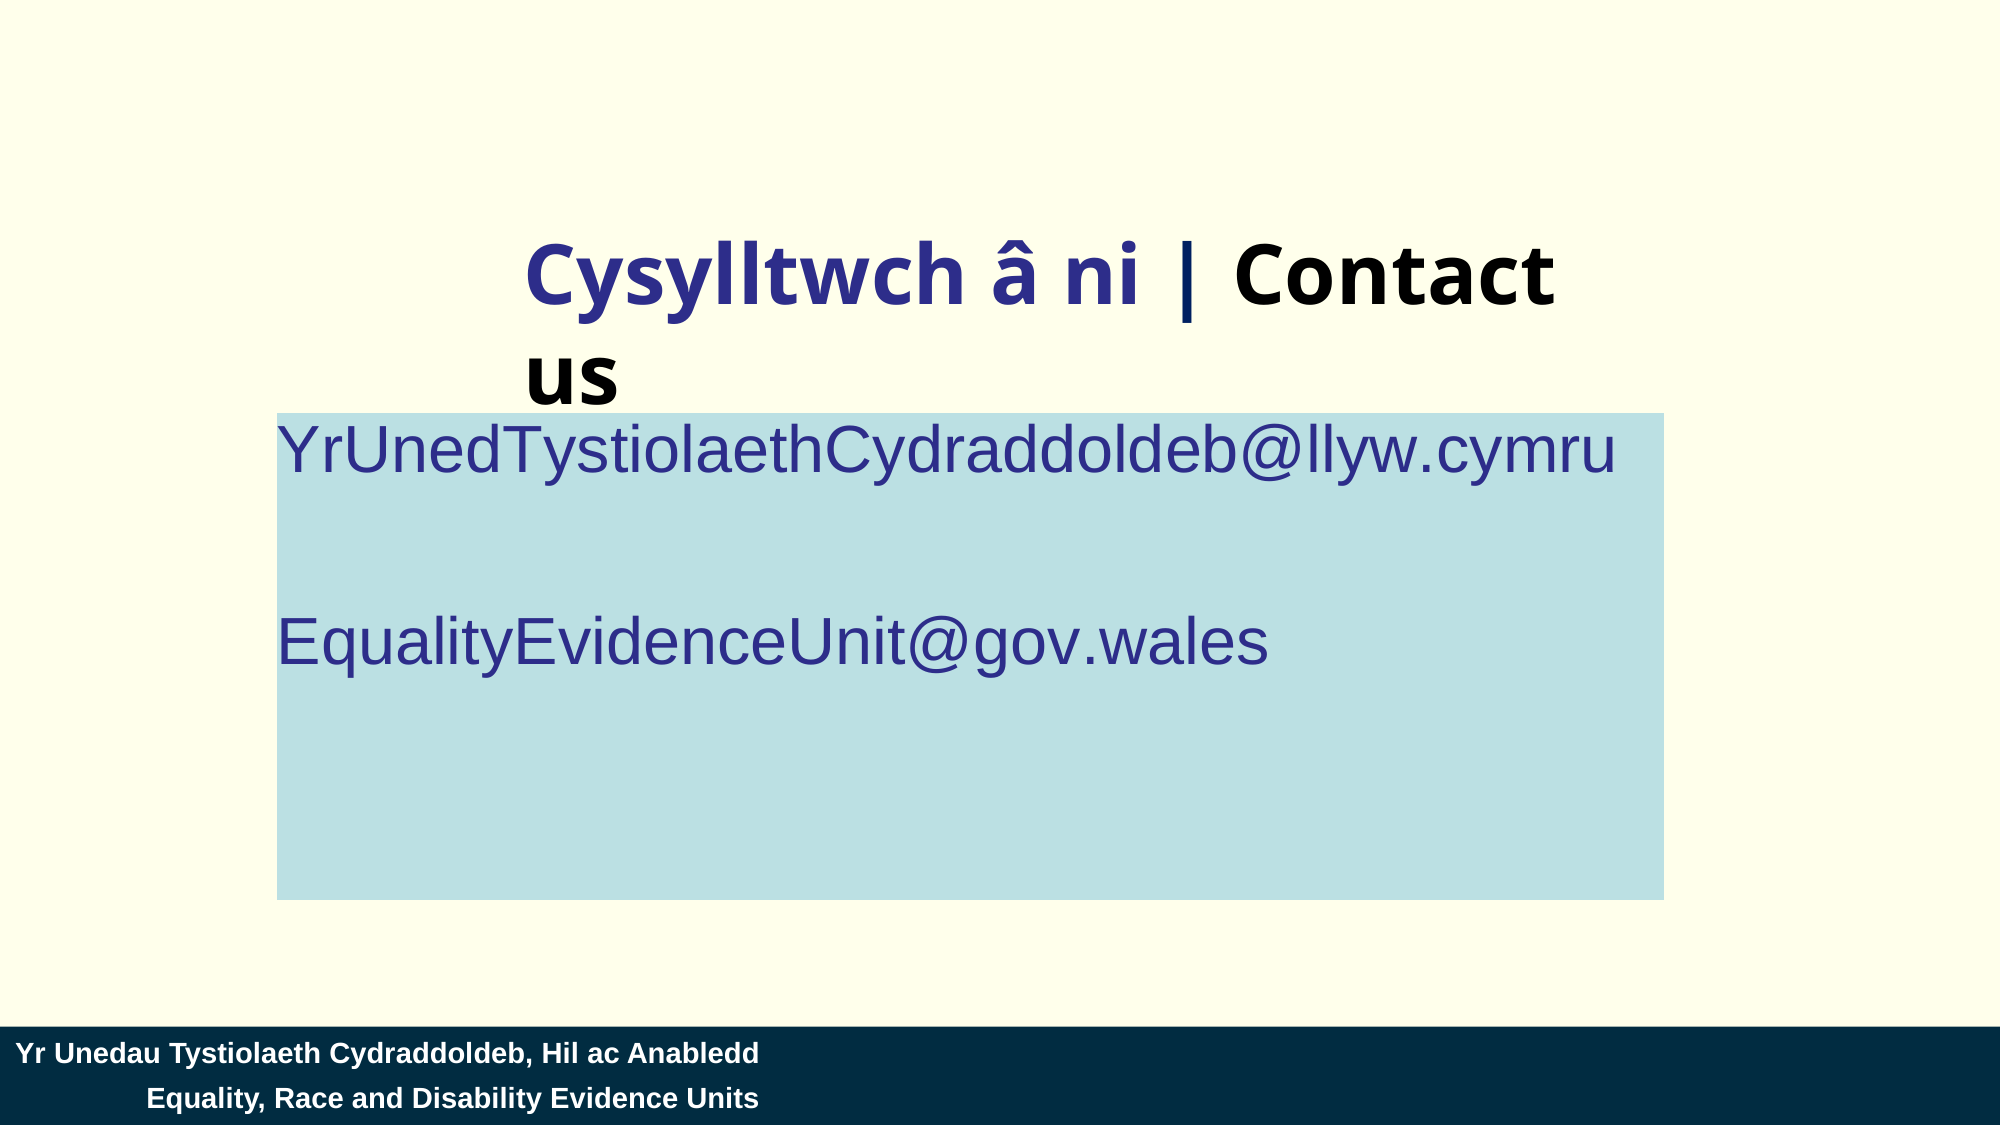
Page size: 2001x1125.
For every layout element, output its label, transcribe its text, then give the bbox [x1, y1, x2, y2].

text_box Cysylltwch â ni | Contact us [358, 213, 1599, 434]
text_box Yr Unedau Tystiolaeth Cydraddoldeb, Hil ac Anabledd Equality, Race and Disability Evidence Units [0, 1026, 2000, 1125]
table_header YrUnedTystiolaethCydraddoldeb@llyw.cymru EqualityEvidenceUnit@gov.wales [277, 413, 1664, 900]
